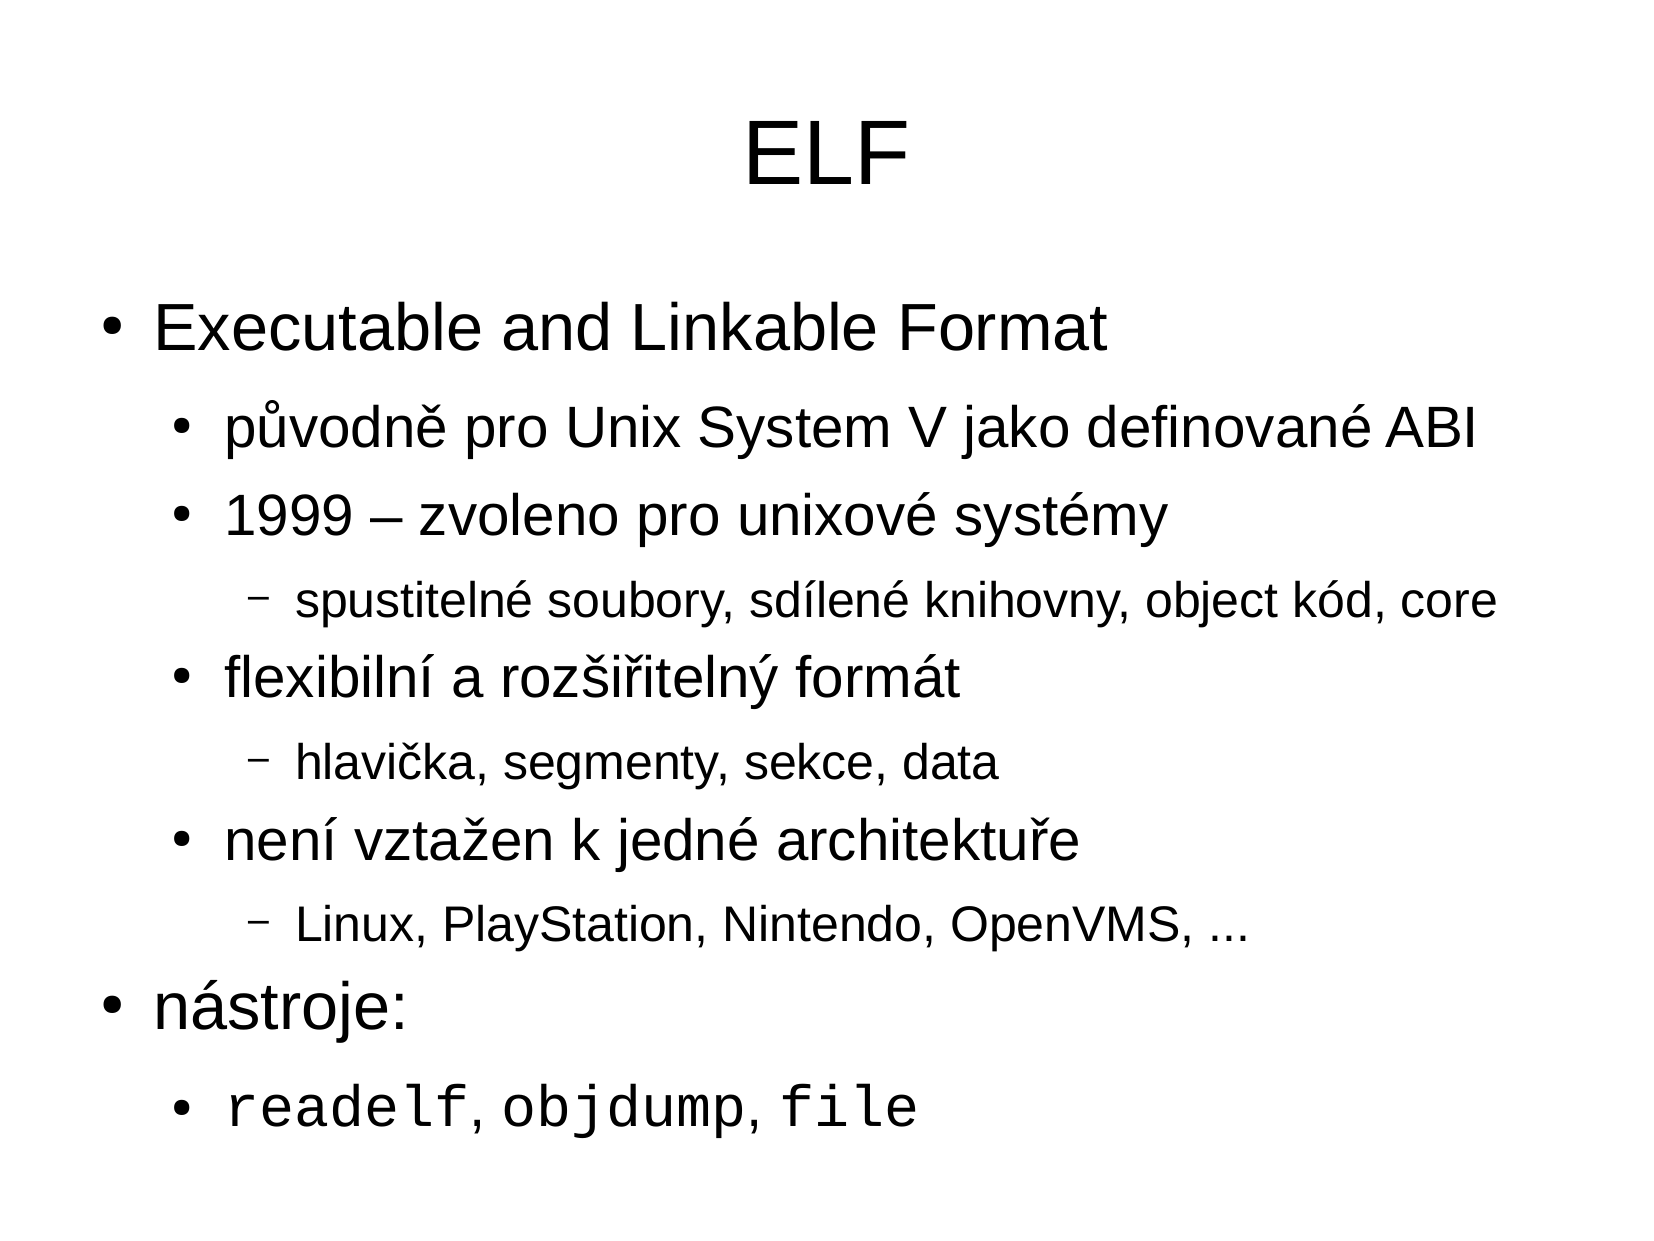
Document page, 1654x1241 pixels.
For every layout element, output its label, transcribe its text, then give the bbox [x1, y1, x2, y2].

list Executable and Linkable Format původně pro Unix System V jako definované ABI 1999 – zvoleno pro unixové systémy spustitelné soubory, sdílené knihovny, object kód, core flexibilní a rozšiřitelný formát hlavička, segmenty, sekce, data není vztažen k jedné architektuře Linux, PlayStation, Nintendo, OpenVMS, ... nástroje: readelf, objdump, file [82, 290, 1571, 1142]
title ELF [82, 56, 1571, 250]
